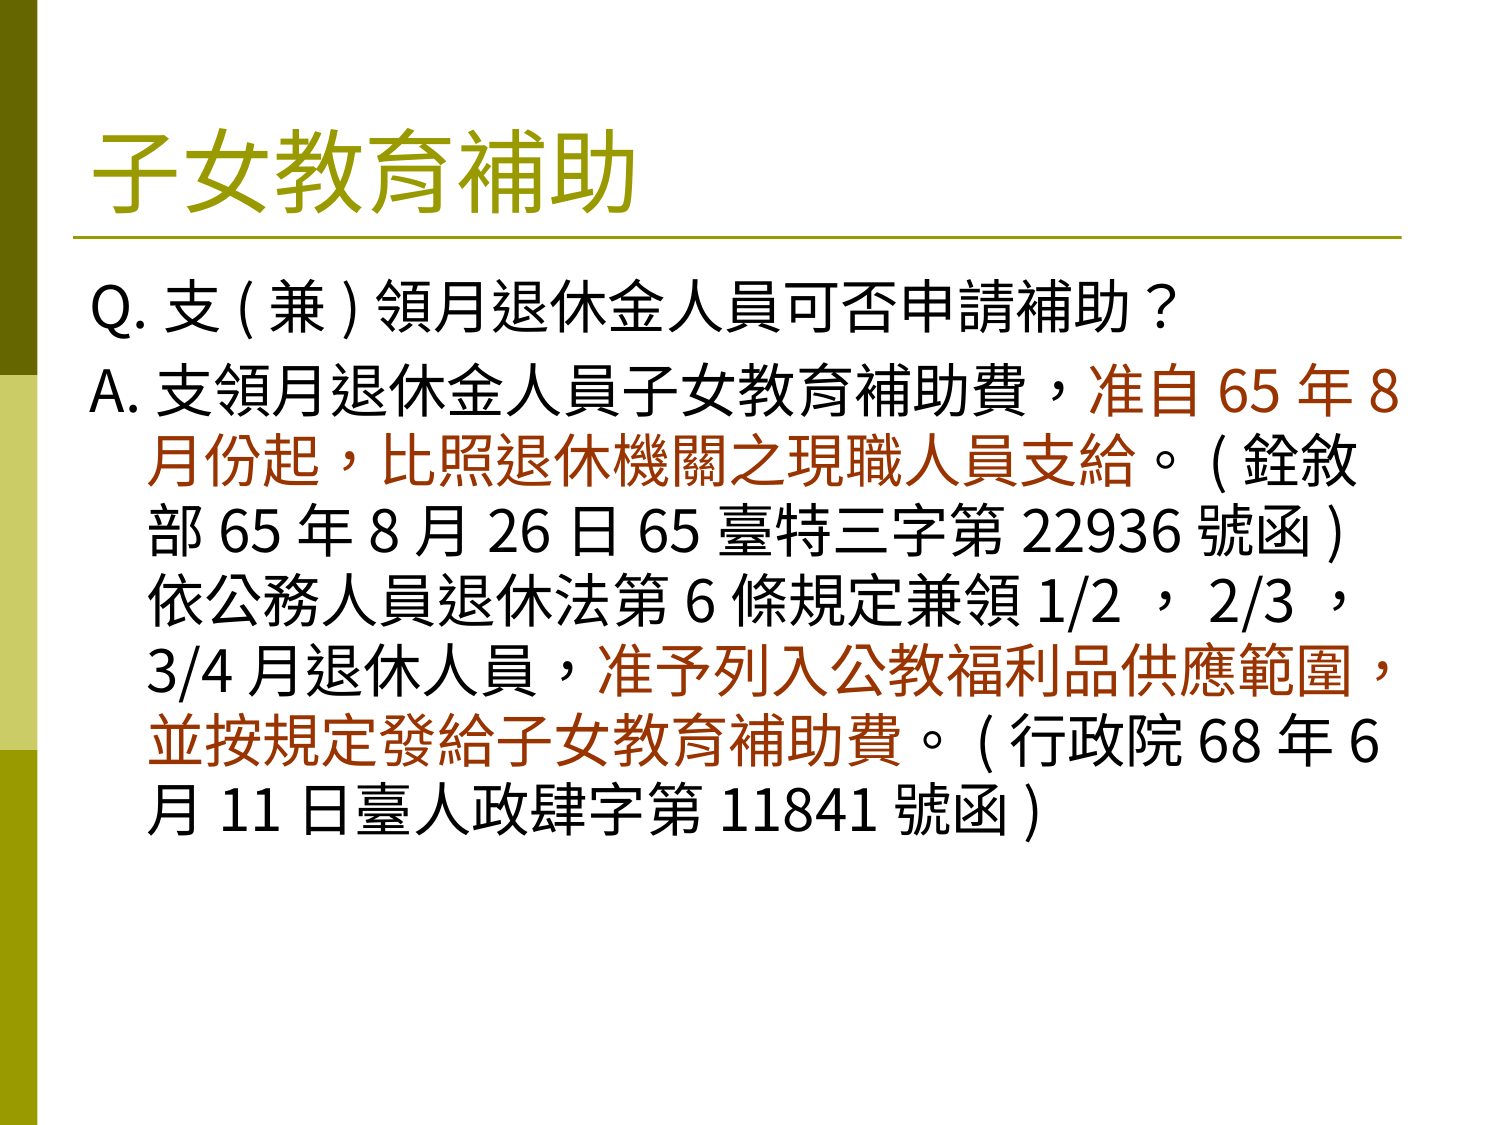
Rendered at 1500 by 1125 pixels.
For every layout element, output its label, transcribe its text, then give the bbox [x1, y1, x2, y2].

list Q.支(兼)領月退休金人員可否申請補助？ A.支領月退休金人員子女教育補助費，准自65年8月份起，比照退休機關之現職人員支給。(銓敘部65年8月26日65臺特三字第22936號函) 依公務人員退休法第6條規定兼領1/2，2/3，3/4月退休人員，准予列入公教福利品供應範圍，並按規定發給子女教育補助費。(行政院68年6月11日臺人政肆字第11841號函) [75, 262, 1426, 1006]
title 子女教育補助 [75, 45, 1426, 233]
